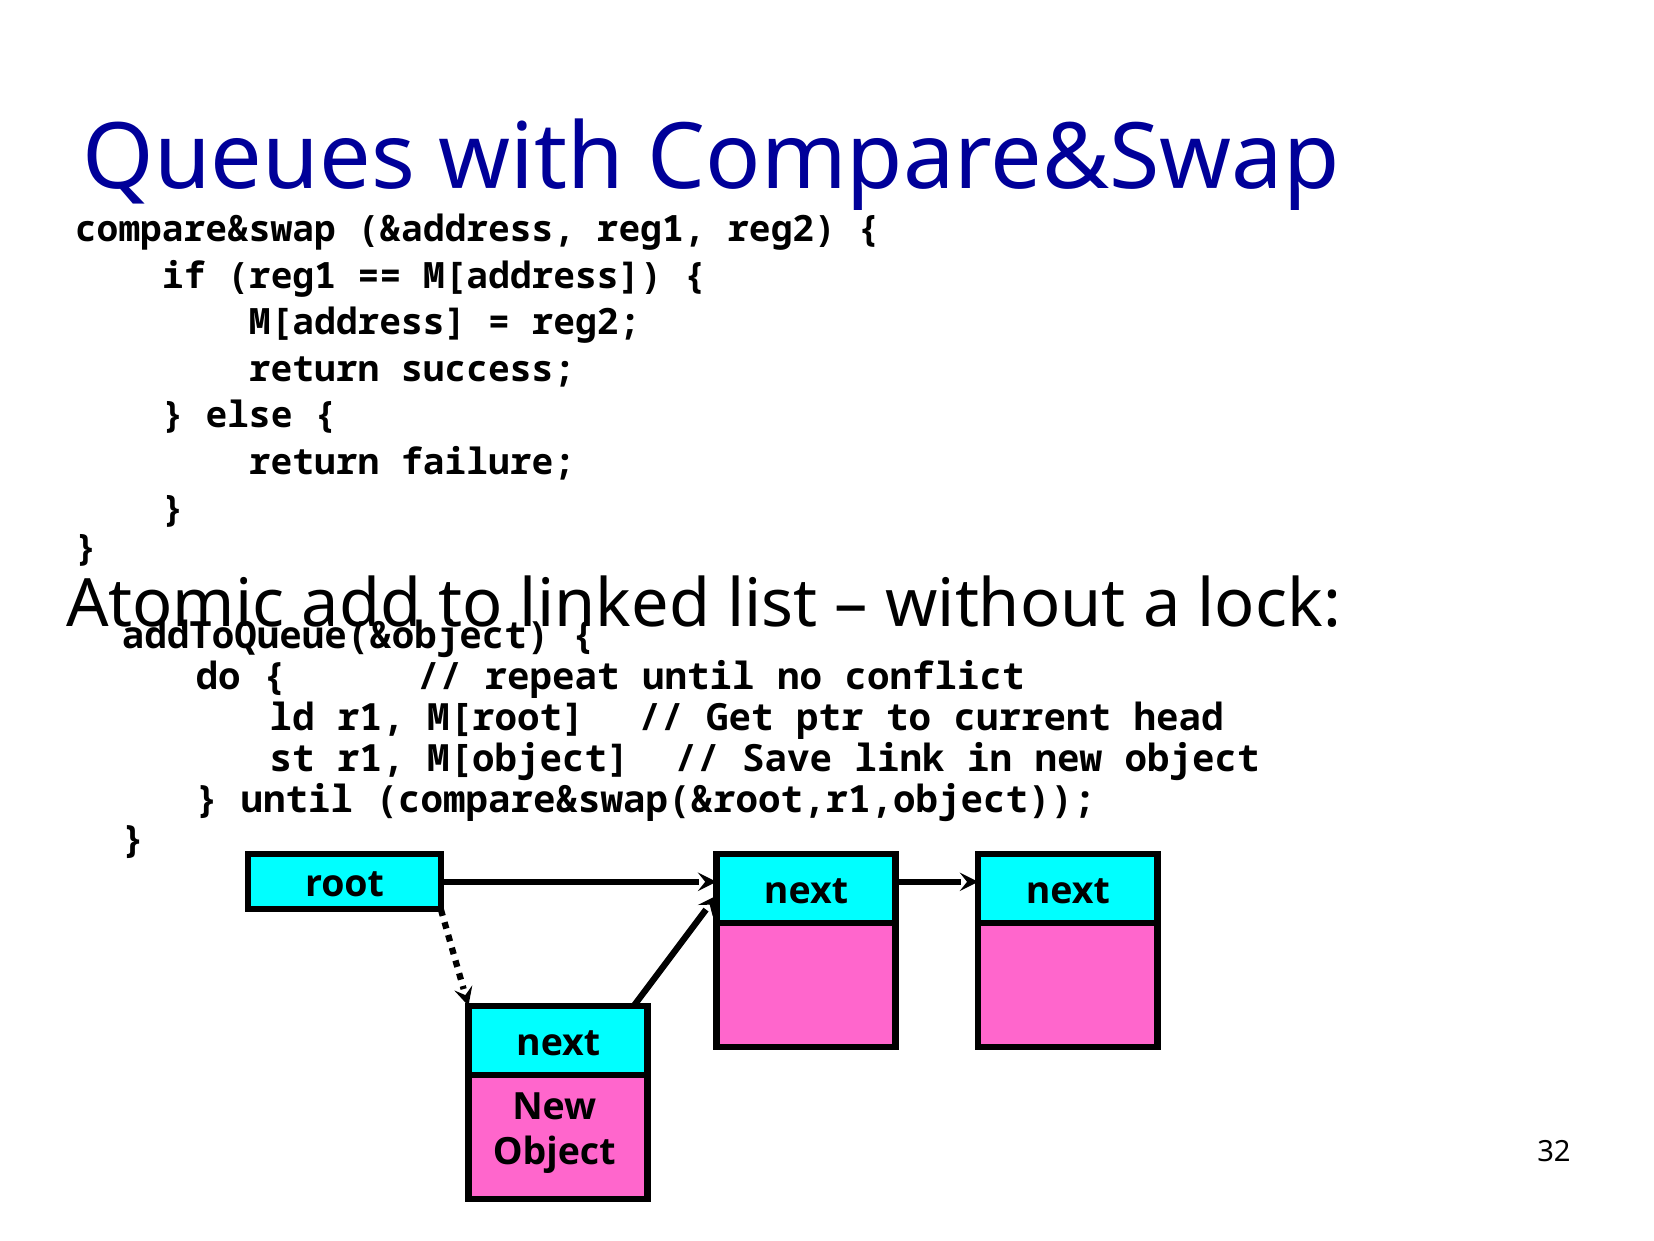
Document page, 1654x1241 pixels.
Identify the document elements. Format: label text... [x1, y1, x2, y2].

text_box [468, 1075, 648, 1199]
text_box next [716, 854, 896, 924]
list Atomic add to linked list – without a lock: [30, 555, 1561, 661]
text_box [716, 924, 896, 1048]
text_box New Object [478, 1074, 631, 1180]
title Queues with Compare&Swap [82, 49, 1571, 257]
text_box root [248, 854, 441, 910]
text_box compare&swap (&address, reg1, reg2) { if (reg1 == M[address]) { M[address] = reg2; return success; } else { return failure; } } [75, 210, 1456, 555]
text_box next [468, 1005, 648, 1075]
text_box next [978, 854, 1158, 924]
text_box addToQueue(&object) { do { // repeat until no conflict ld r1, M[root] // Get ptr to current head st r1, M[object] // Save link in new object } until (compare&swap(&root,r1,object)); } [75, 661, 1400, 871]
text_box [978, 924, 1158, 1048]
